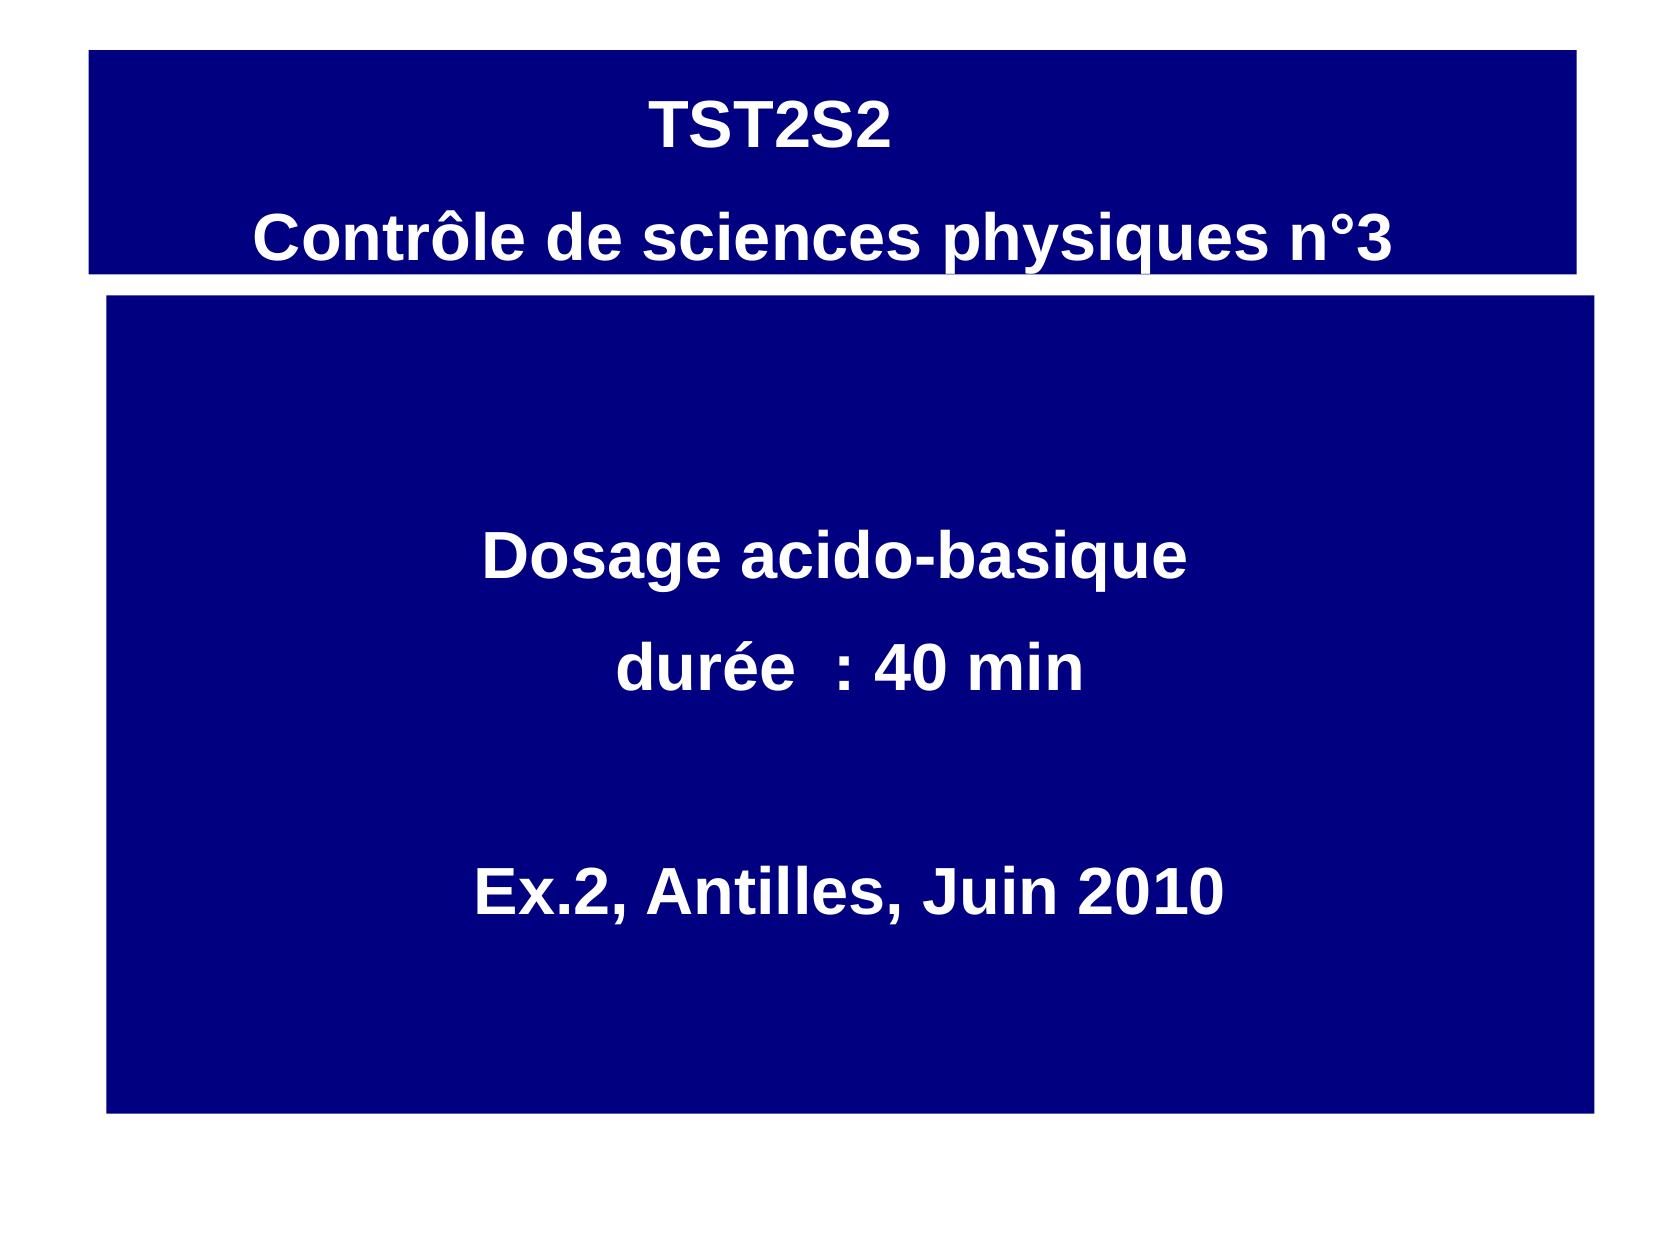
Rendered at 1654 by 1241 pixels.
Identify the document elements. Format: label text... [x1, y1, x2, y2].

title TST2S2 Contrôle de sciences physiques n°3 [88, 58, 1577, 266]
subtitle Dosage acido-basique durée : 40 min Ex.2, Antilles, Juin 2010 [106, 295, 1595, 1114]
